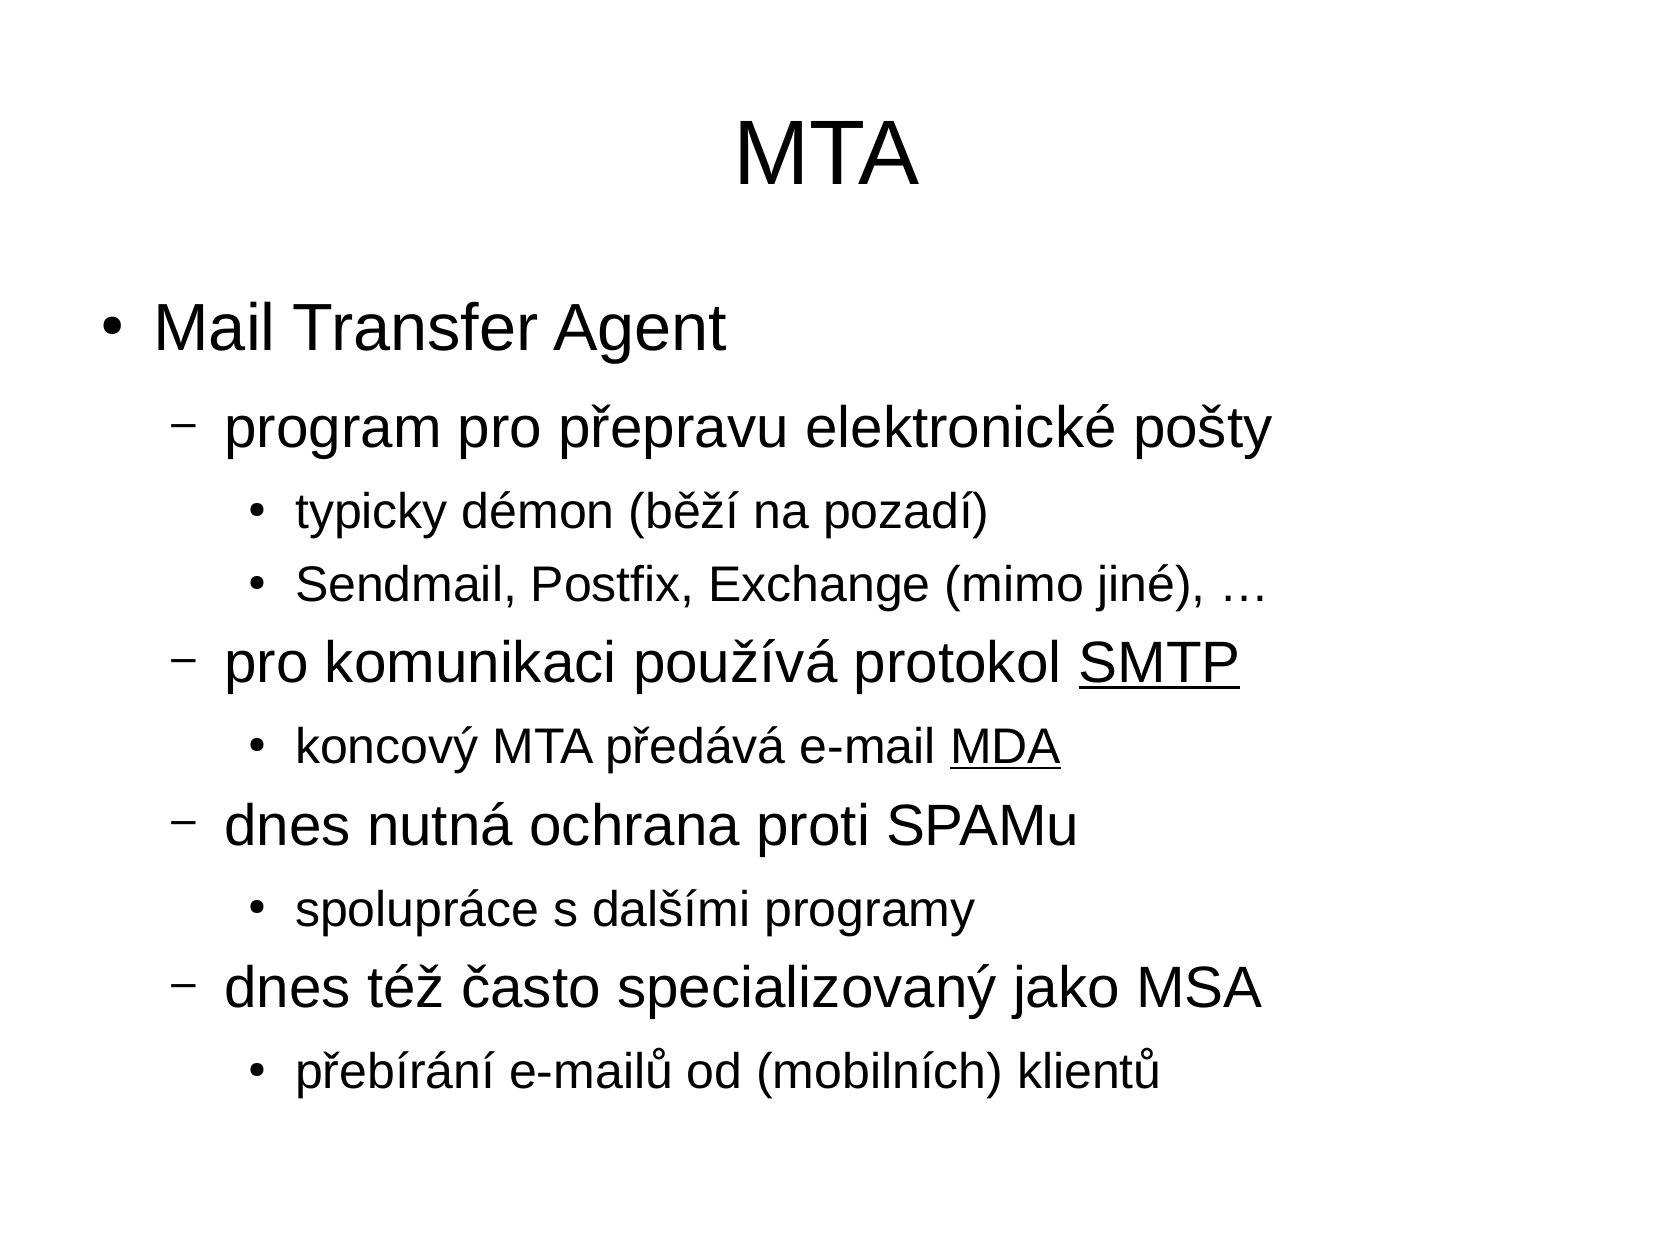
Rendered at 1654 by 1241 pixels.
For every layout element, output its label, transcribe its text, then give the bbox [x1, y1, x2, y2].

list Mail Transfer Agent program pro přepravu elektronické pošty typicky démon (běží na pozadí) Sendmail, Postfix, Exchange (mimo jiné), … pro komunikaci používá protokol SMTP koncový MTA předává e-mail MDA dnes nutná ochrana proti SPAMu spolupráce s dalšími programy dnes též často specializovaný jako MSA přebírání e-mailů od (mobilních) klientů [82, 290, 1571, 1109]
title MTA [82, 49, 1571, 257]
